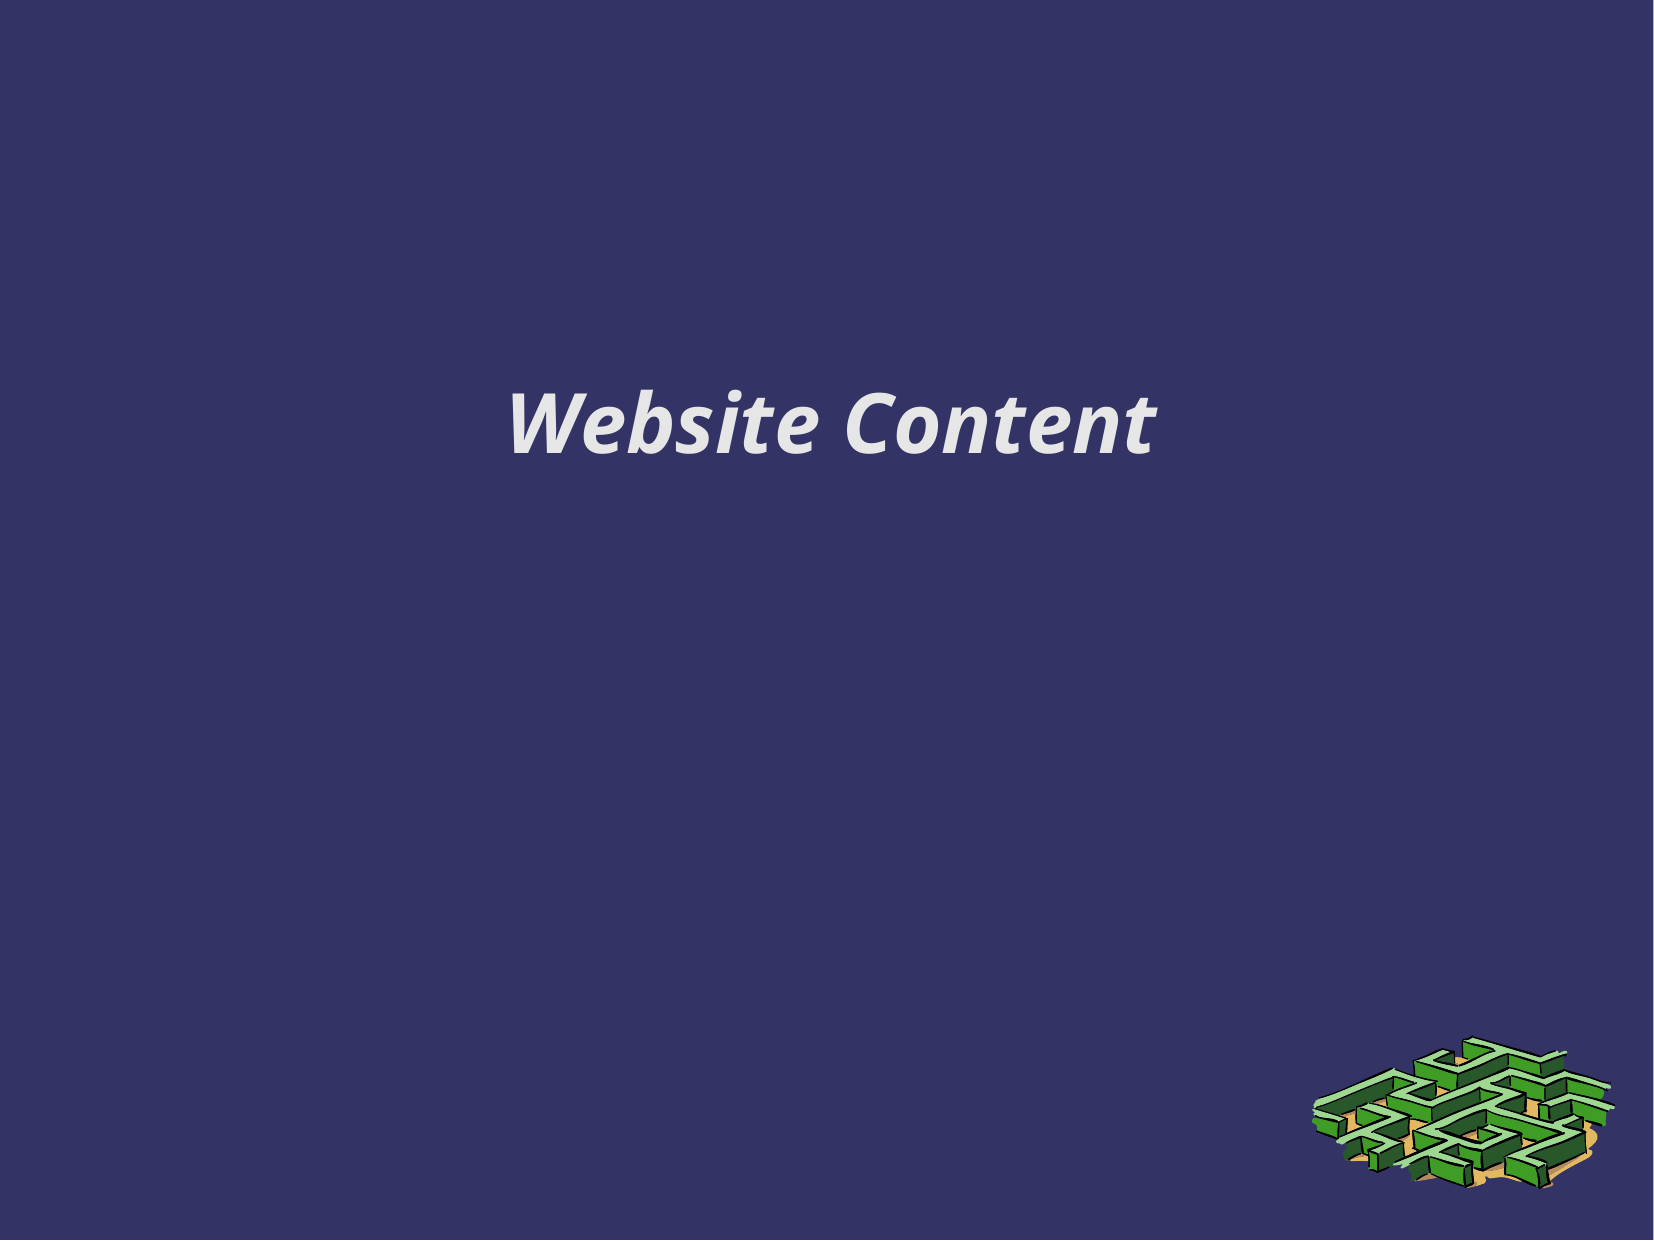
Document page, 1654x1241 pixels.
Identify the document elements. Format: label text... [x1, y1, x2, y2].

title Website Content [125, 317, 1538, 526]
